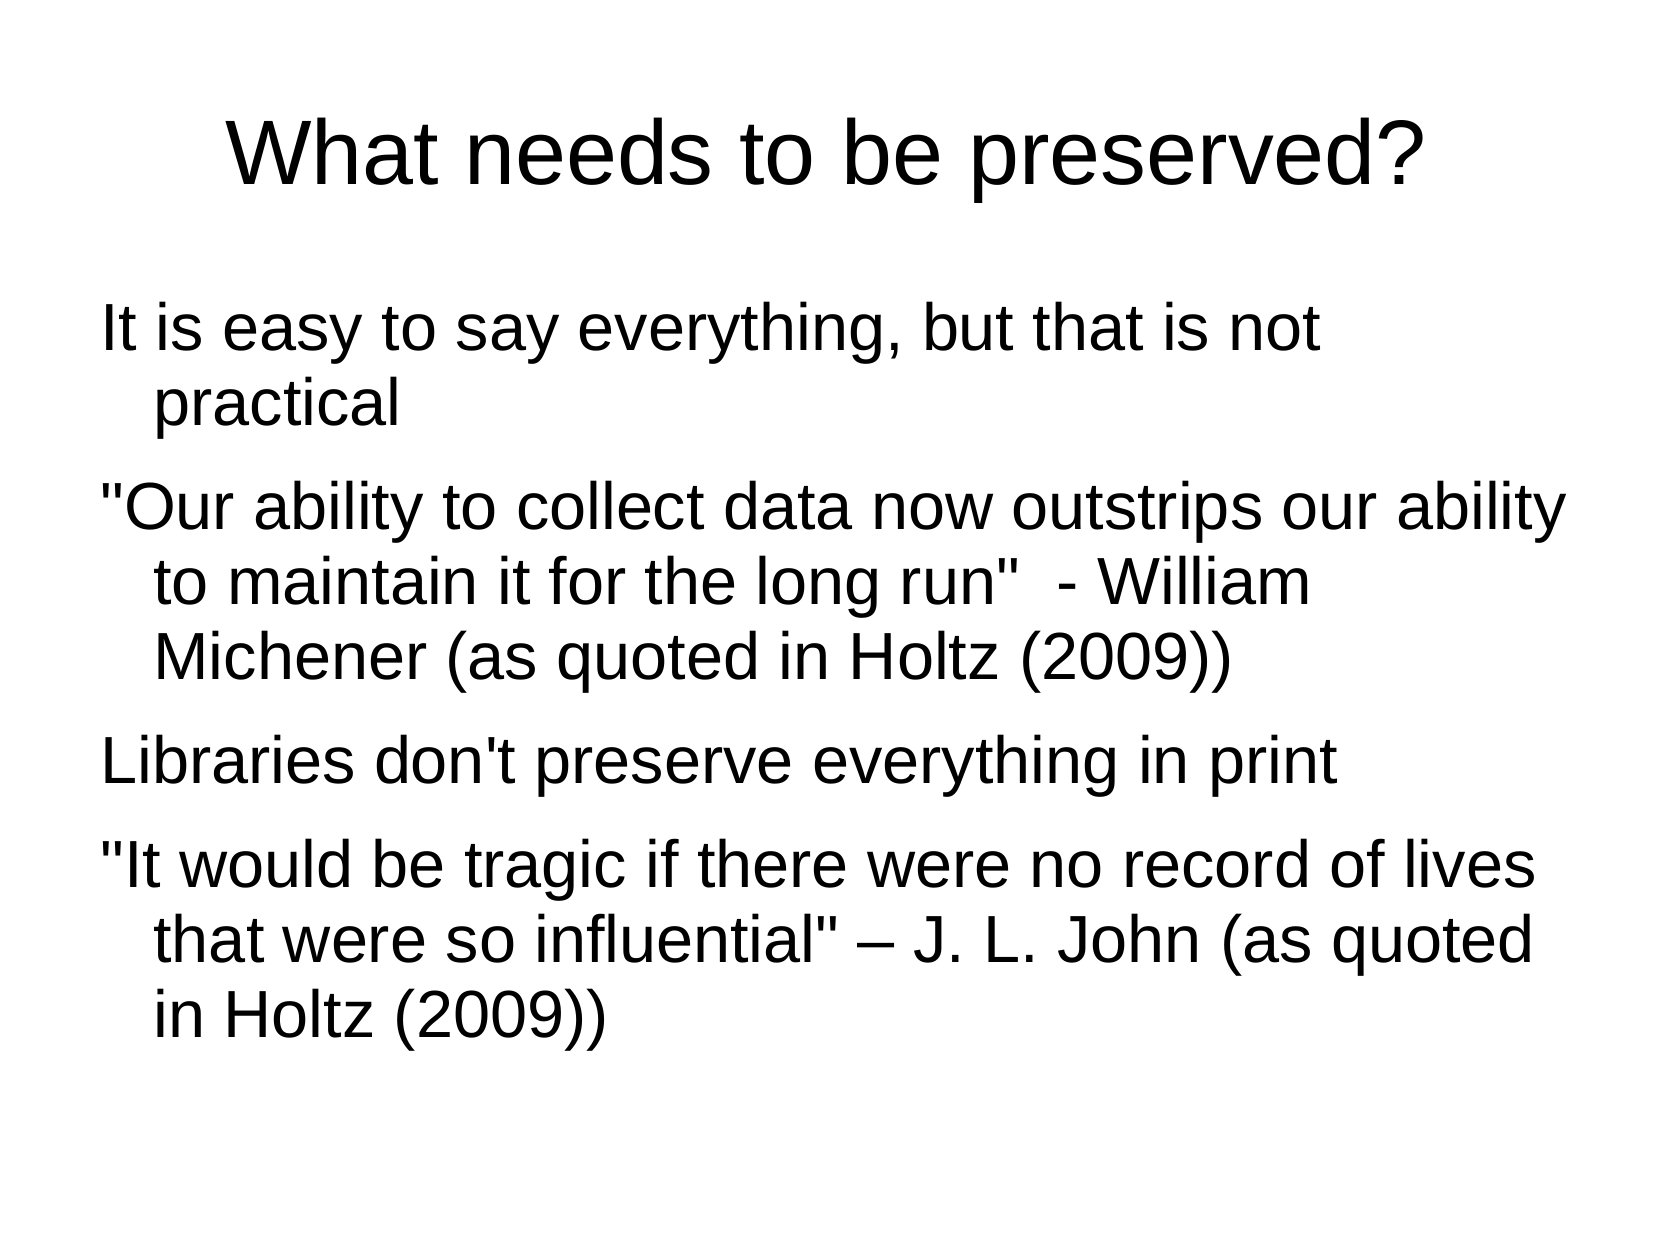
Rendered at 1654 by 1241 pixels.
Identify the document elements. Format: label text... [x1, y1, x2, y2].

title What needs to be preserved? [82, 56, 1571, 250]
list It is easy to say everything, but that is not practical "Our ability to collect data now outstrips our ability to maintain it for the long run" - William Michener (as quoted in Holtz (2009)) Libraries don't preserve everything in print "It would be tragic if there were no record of lives that were so influential" – J. L. John (as quoted in Holtz (2009)) [82, 290, 1571, 1109]
